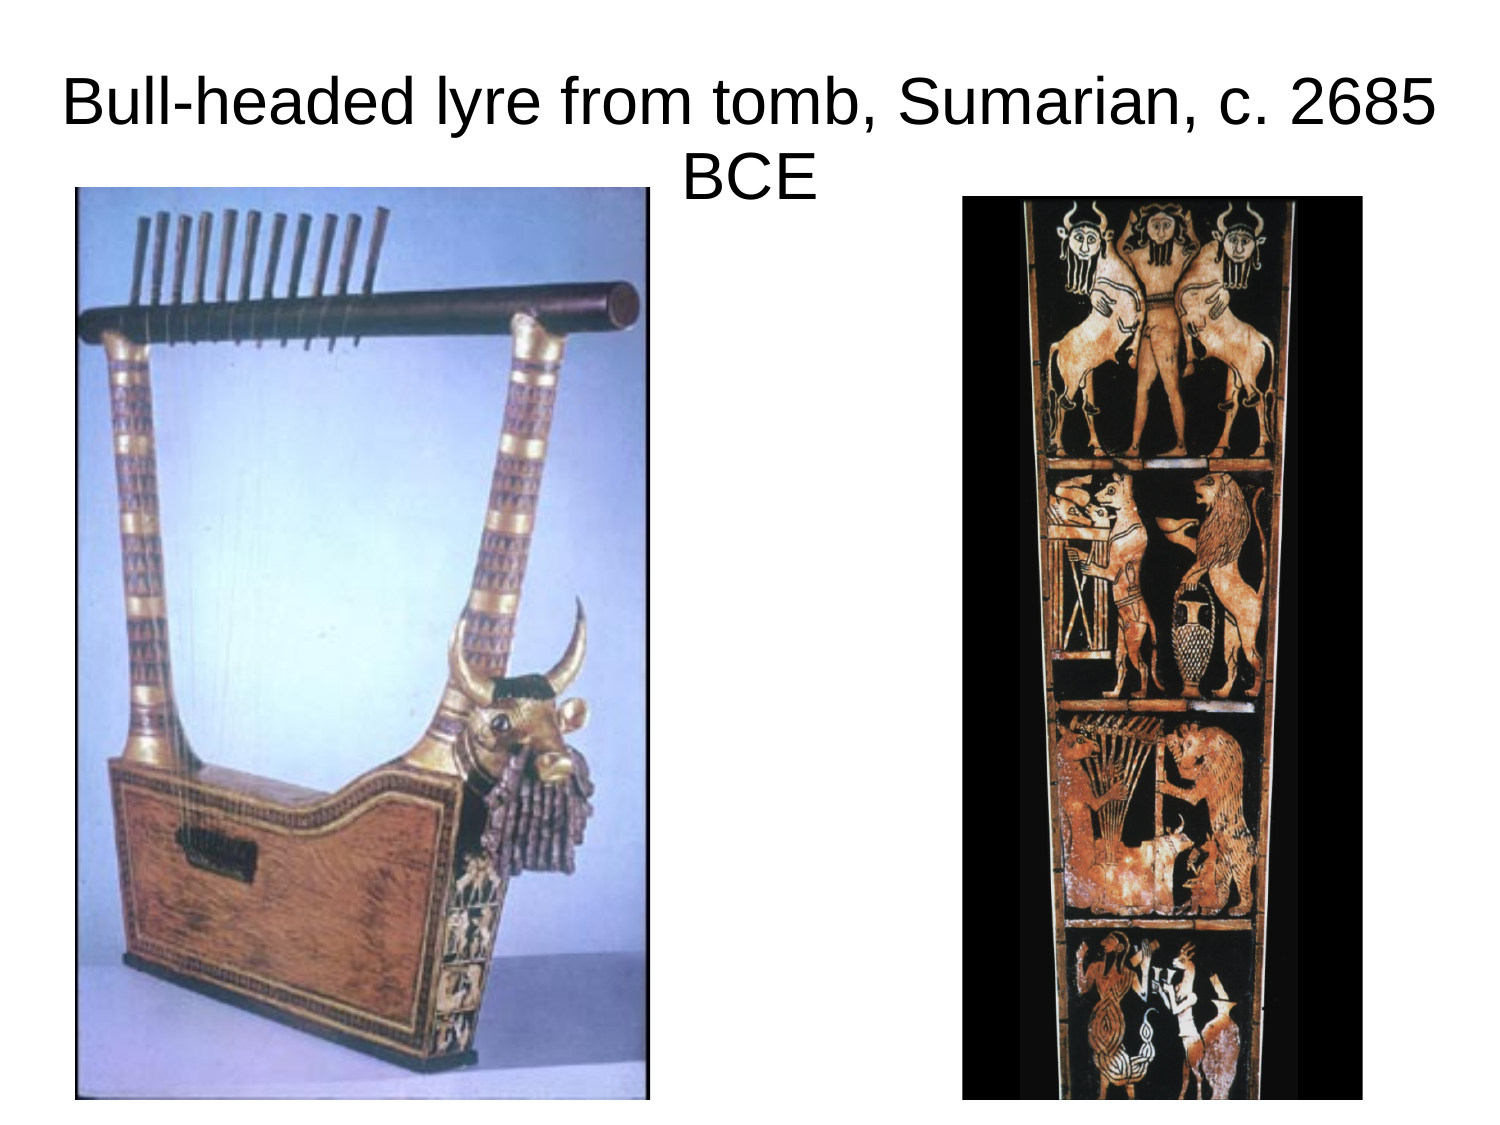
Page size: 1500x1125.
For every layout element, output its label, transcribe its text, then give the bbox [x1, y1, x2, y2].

picture [75, 187, 651, 1101]
picture [962, 196, 1363, 1101]
title Bull-headed lyre from tomb, Sumarian, c. 2685 BCE [0, 45, 1500, 233]
